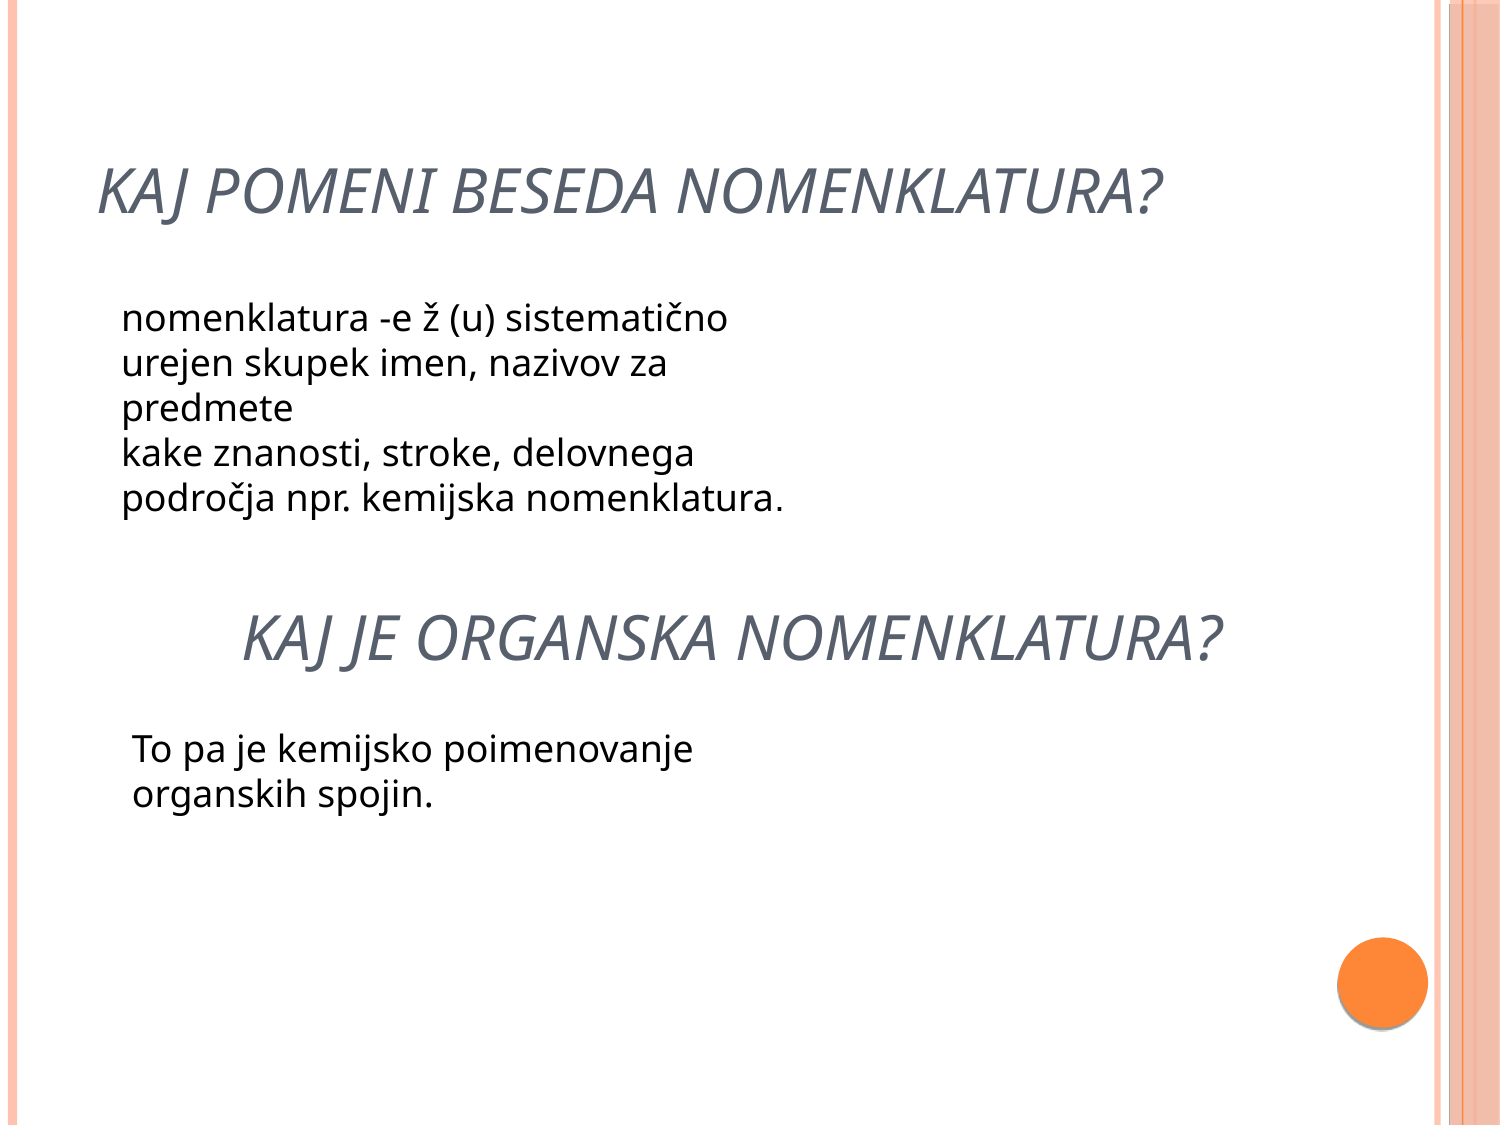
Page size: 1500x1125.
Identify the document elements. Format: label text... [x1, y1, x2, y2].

text_box To pa je kemijsko poimenovanje organskih spojin. [117, 717, 868, 822]
text_box Kaj pomeni beseda nomenklatura? [81, 143, 1301, 234]
text_box nomenklatura -e ž (u) sistematično urejen skupek imen, nazivov za predmete kake znanosti, stroke, delovnega področja npr. kemijska nomenklatura. [106, 286, 857, 527]
text_box Kaj je organska nomenklatura? [226, 590, 1238, 681]
